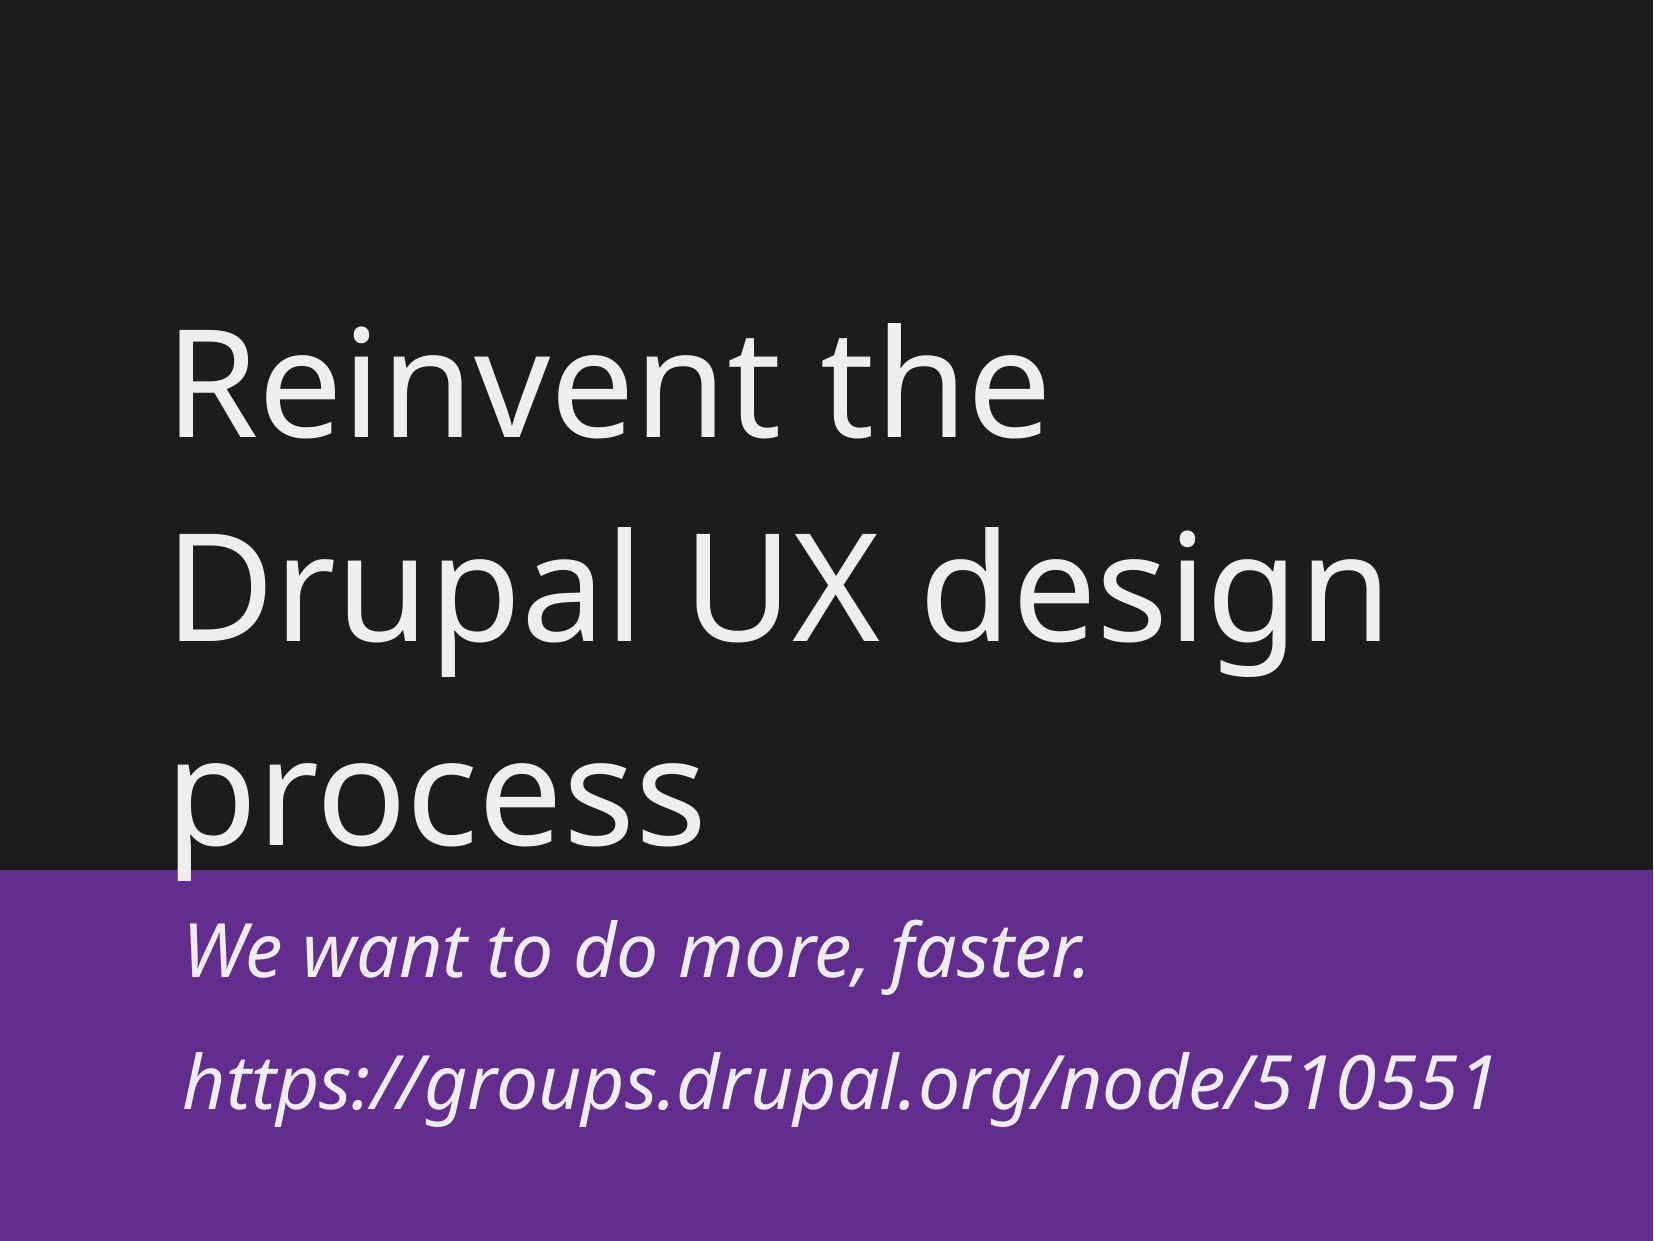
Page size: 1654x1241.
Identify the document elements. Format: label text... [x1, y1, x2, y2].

title Reinvent the Drupal UX design process [165, 72, 1571, 778]
list We want to do more, faster. https://groups.drupal.org/node/510551 [165, 897, 1571, 1241]
